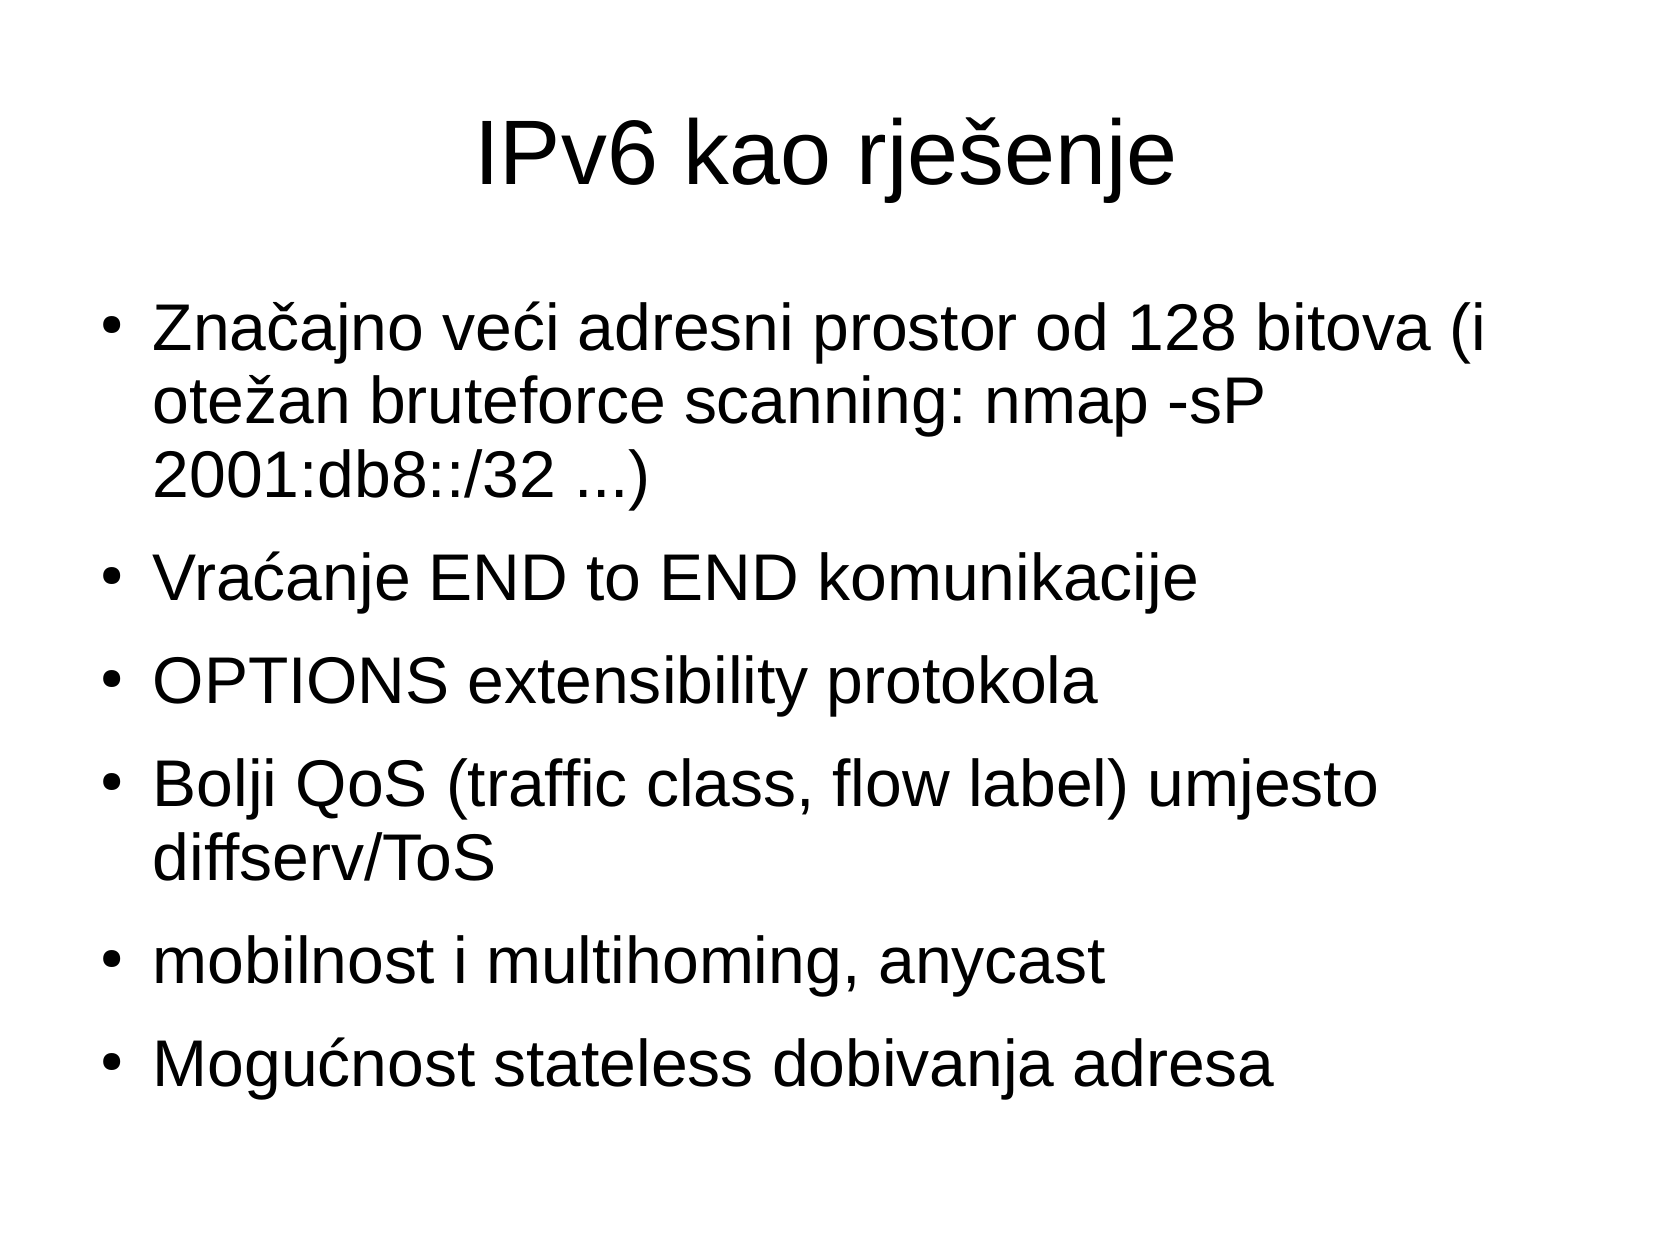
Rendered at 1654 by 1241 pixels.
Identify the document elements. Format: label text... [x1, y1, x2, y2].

title IPv6 kao rješenje [82, 56, 1571, 250]
list Značajno veći adresni prostor od 128 bitova (i otežan bruteforce scanning: nmap -sP 2001:db8::/32 ...) Vraćanje END to END komunikacije OPTIONS extensibility protokola Bolji QoS (traffic class, flow label) umjesto diffserv/ToS mobilnost i multihoming, anycast Mogućnost stateless dobivanja adresa [82, 290, 1571, 1109]
